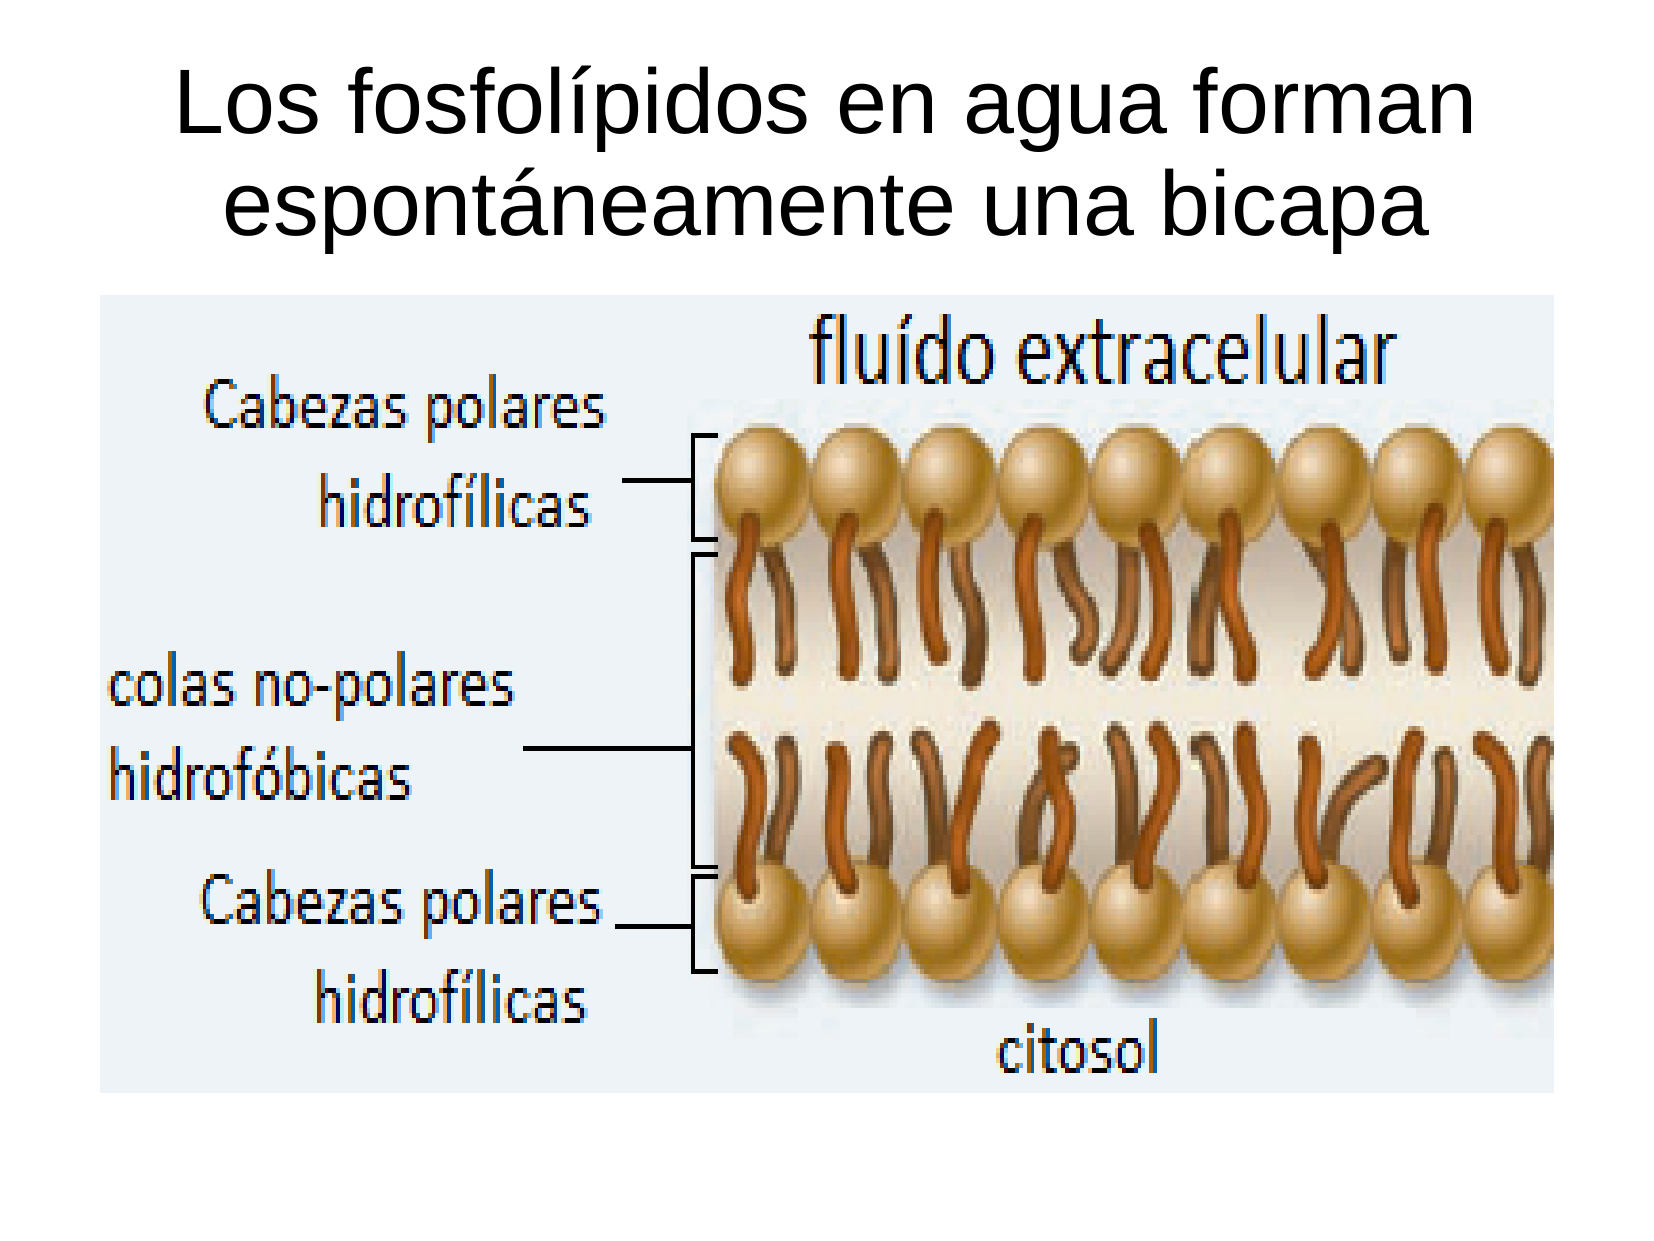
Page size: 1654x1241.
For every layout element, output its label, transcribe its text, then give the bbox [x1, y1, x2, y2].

picture [100, 295, 1554, 1093]
title Los fosfolípidos en agua forman espontáneamente una bicapa [82, 49, 1571, 257]
